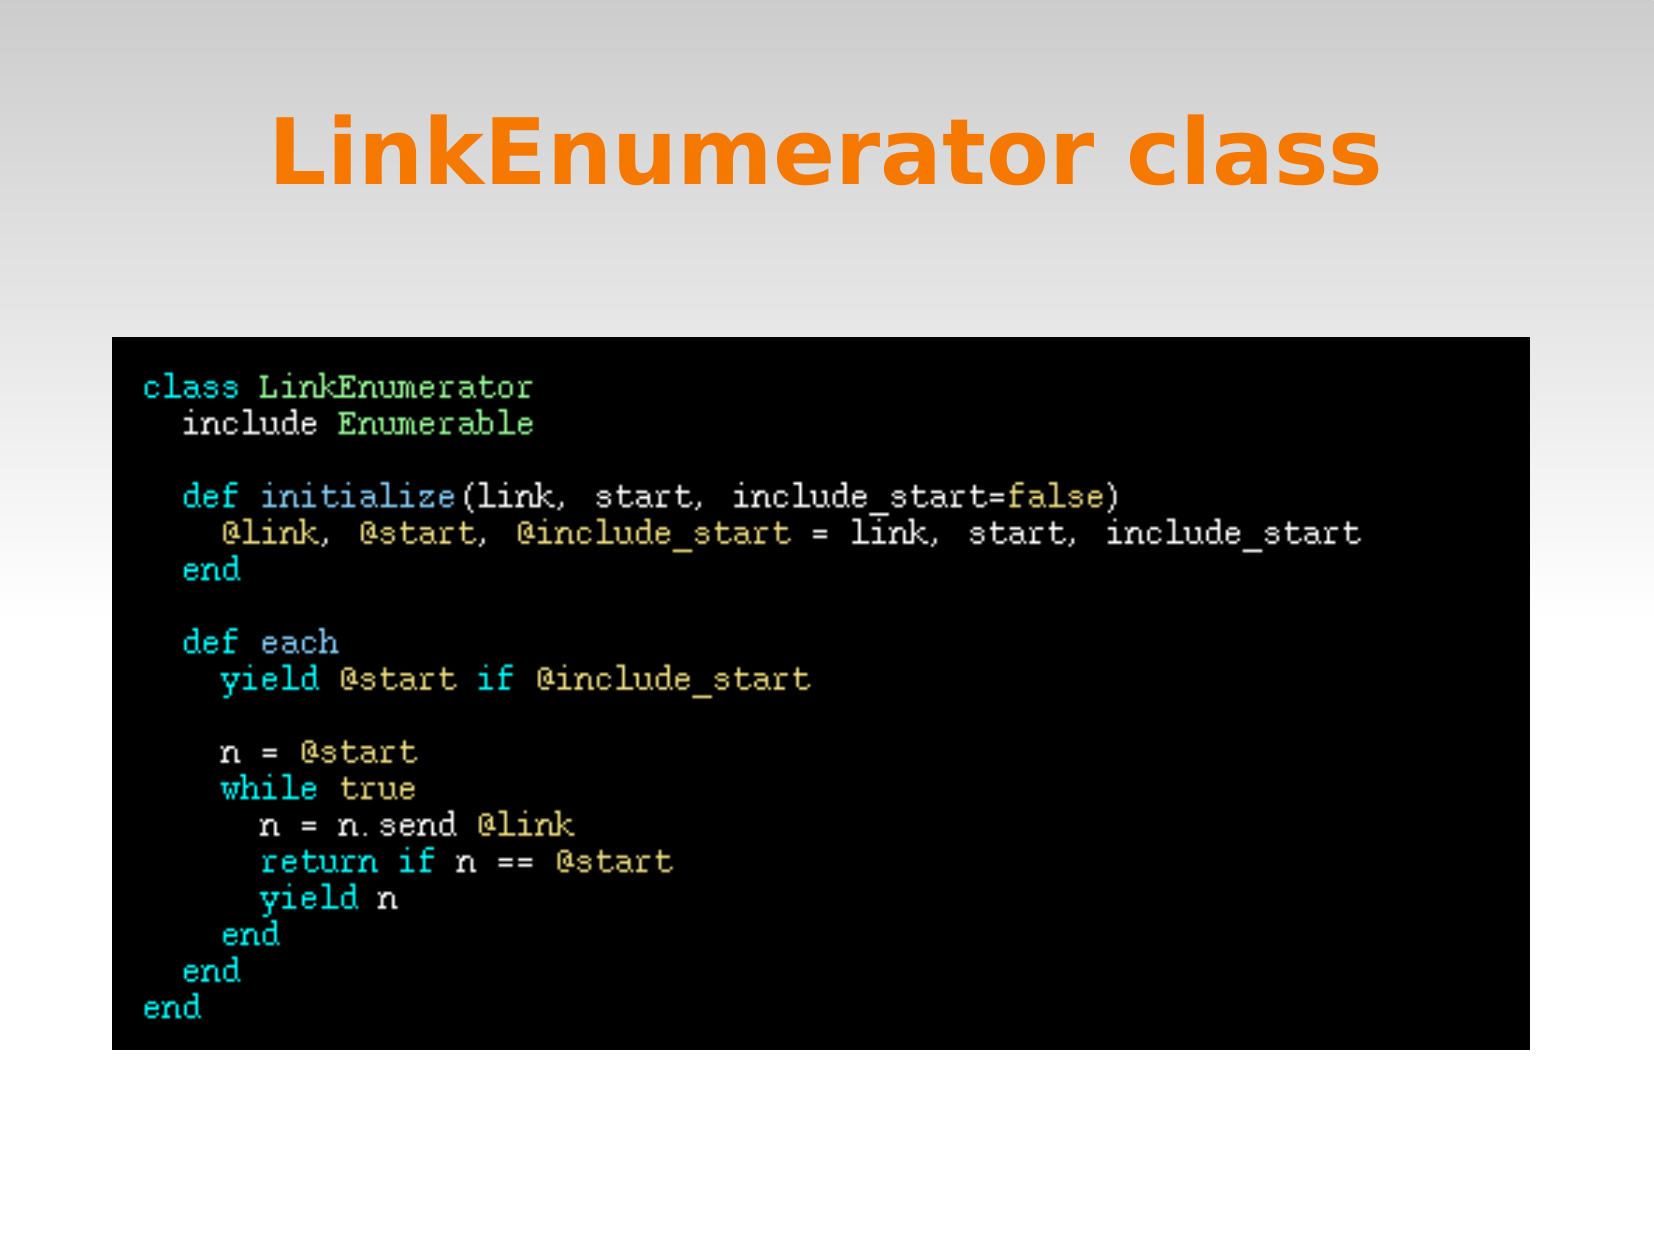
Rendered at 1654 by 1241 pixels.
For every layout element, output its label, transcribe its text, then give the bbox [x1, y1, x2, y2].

picture [112, 337, 1530, 1051]
title LinkEnumerator class [82, 56, 1571, 250]
